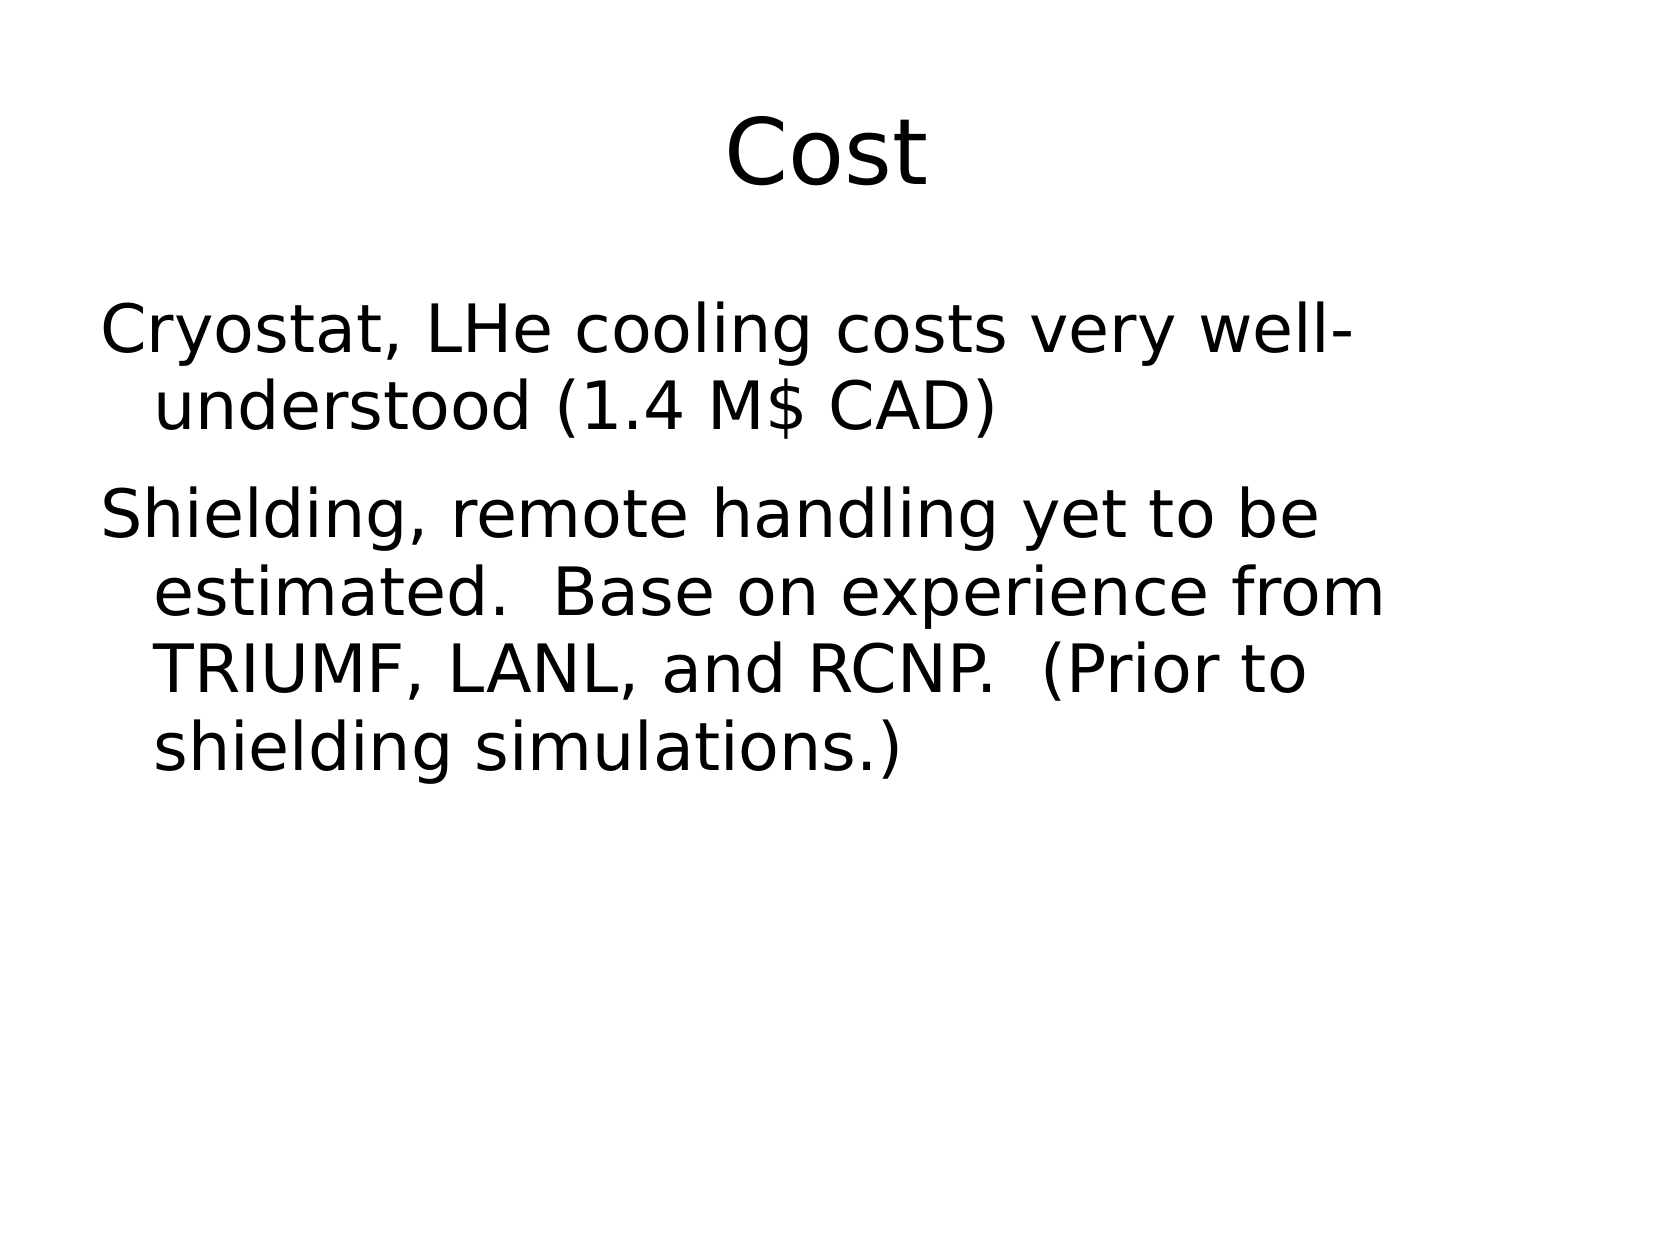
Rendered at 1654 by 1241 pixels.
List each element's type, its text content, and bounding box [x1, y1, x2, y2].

list Cryostat, LHe cooling costs very well-understood (1.4 M$ CAD) Shielding, remote handling yet to be estimated. Base on experience from TRIUMF, LANL, and RCNP. (Prior to shielding simulations.) [82, 290, 1571, 1094]
title Cost [82, 56, 1571, 250]
